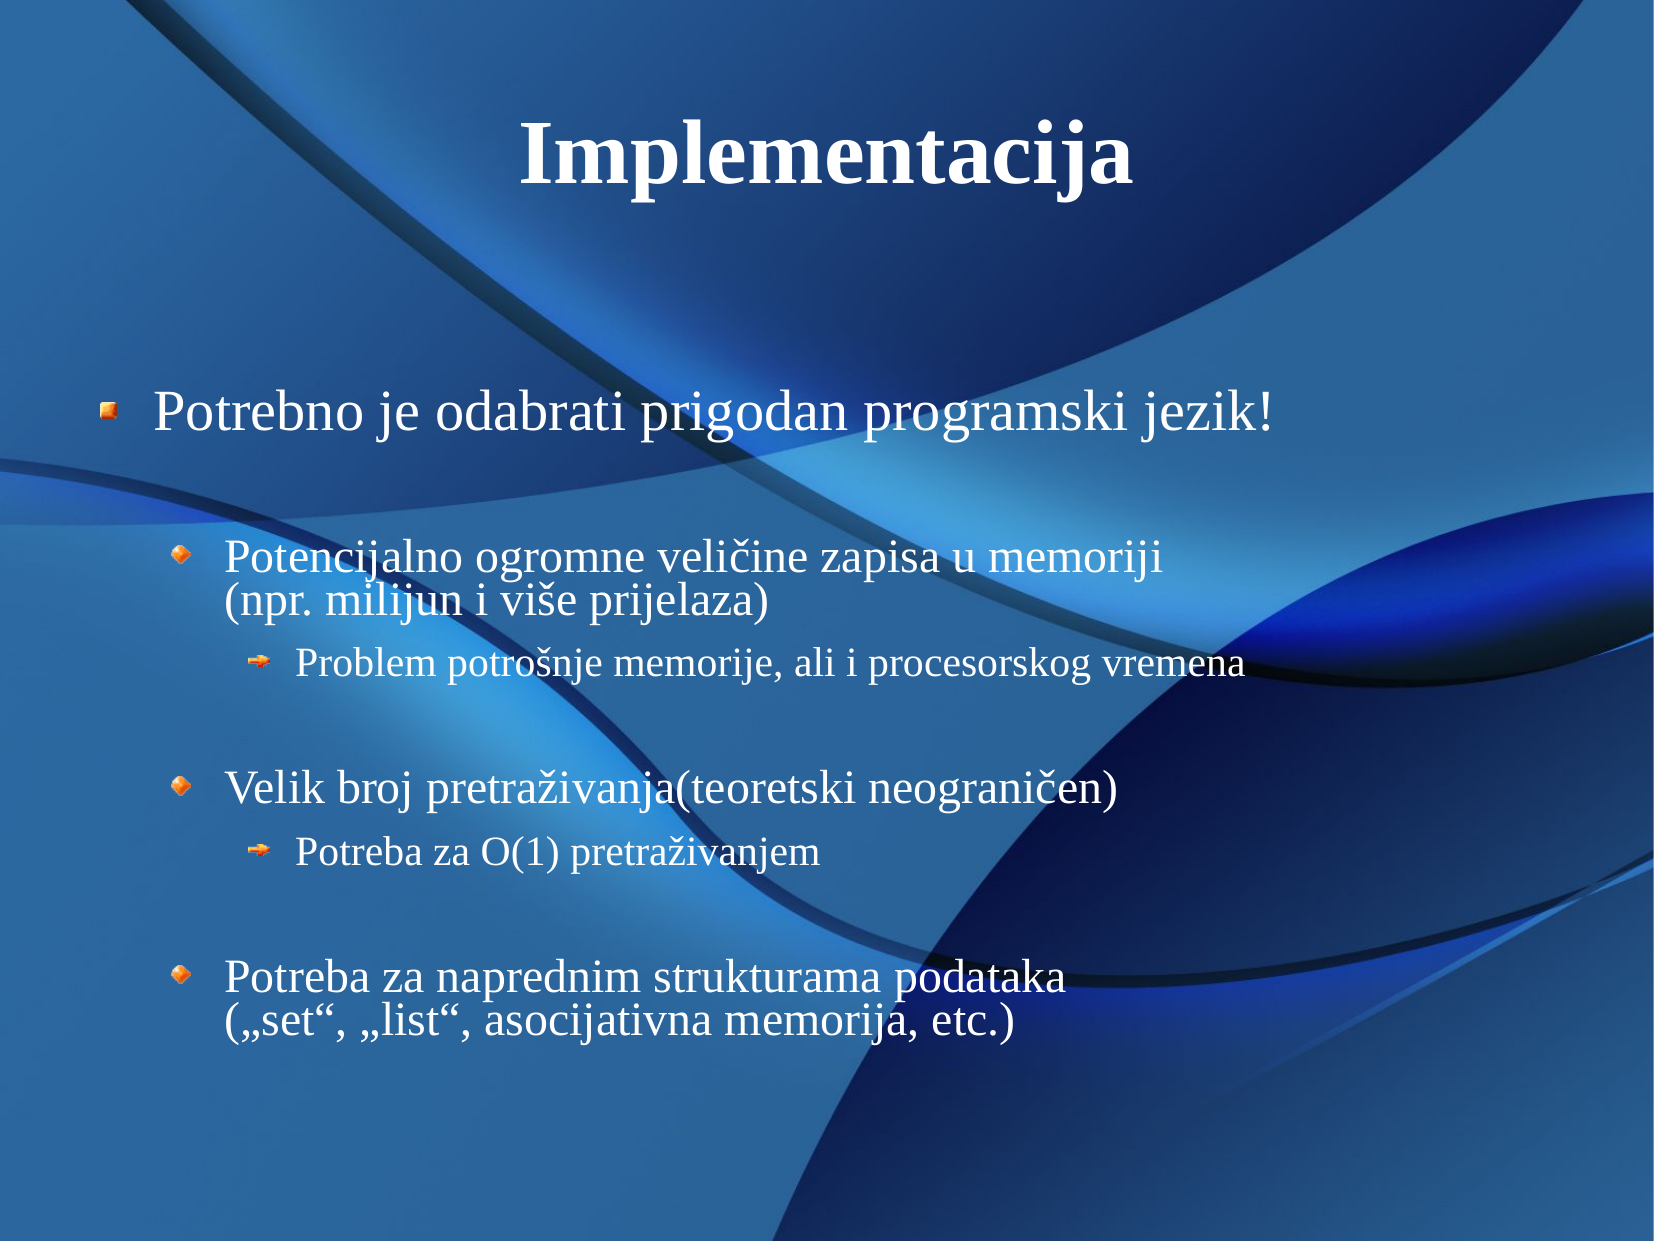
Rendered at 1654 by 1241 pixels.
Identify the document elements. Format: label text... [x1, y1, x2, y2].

title Implementacija [82, 49, 1571, 257]
list Potrebno je odabrati prigodan programski jezik! Potencijalno ogromne veličine zapisa u memoriji (npr. milijun i više prijelaza) Problem potrošnje memorije, ali i procesorskog vremena Velik broj pretraživanja(teoretski neograničen) Potreba za O(1) pretraživanjem Potreba za naprednim strukturama podataka („set“, „list“, asocijativna memorija, etc.) [82, 284, 1418, 1088]
picture [0, 0, 1654, 1241]
